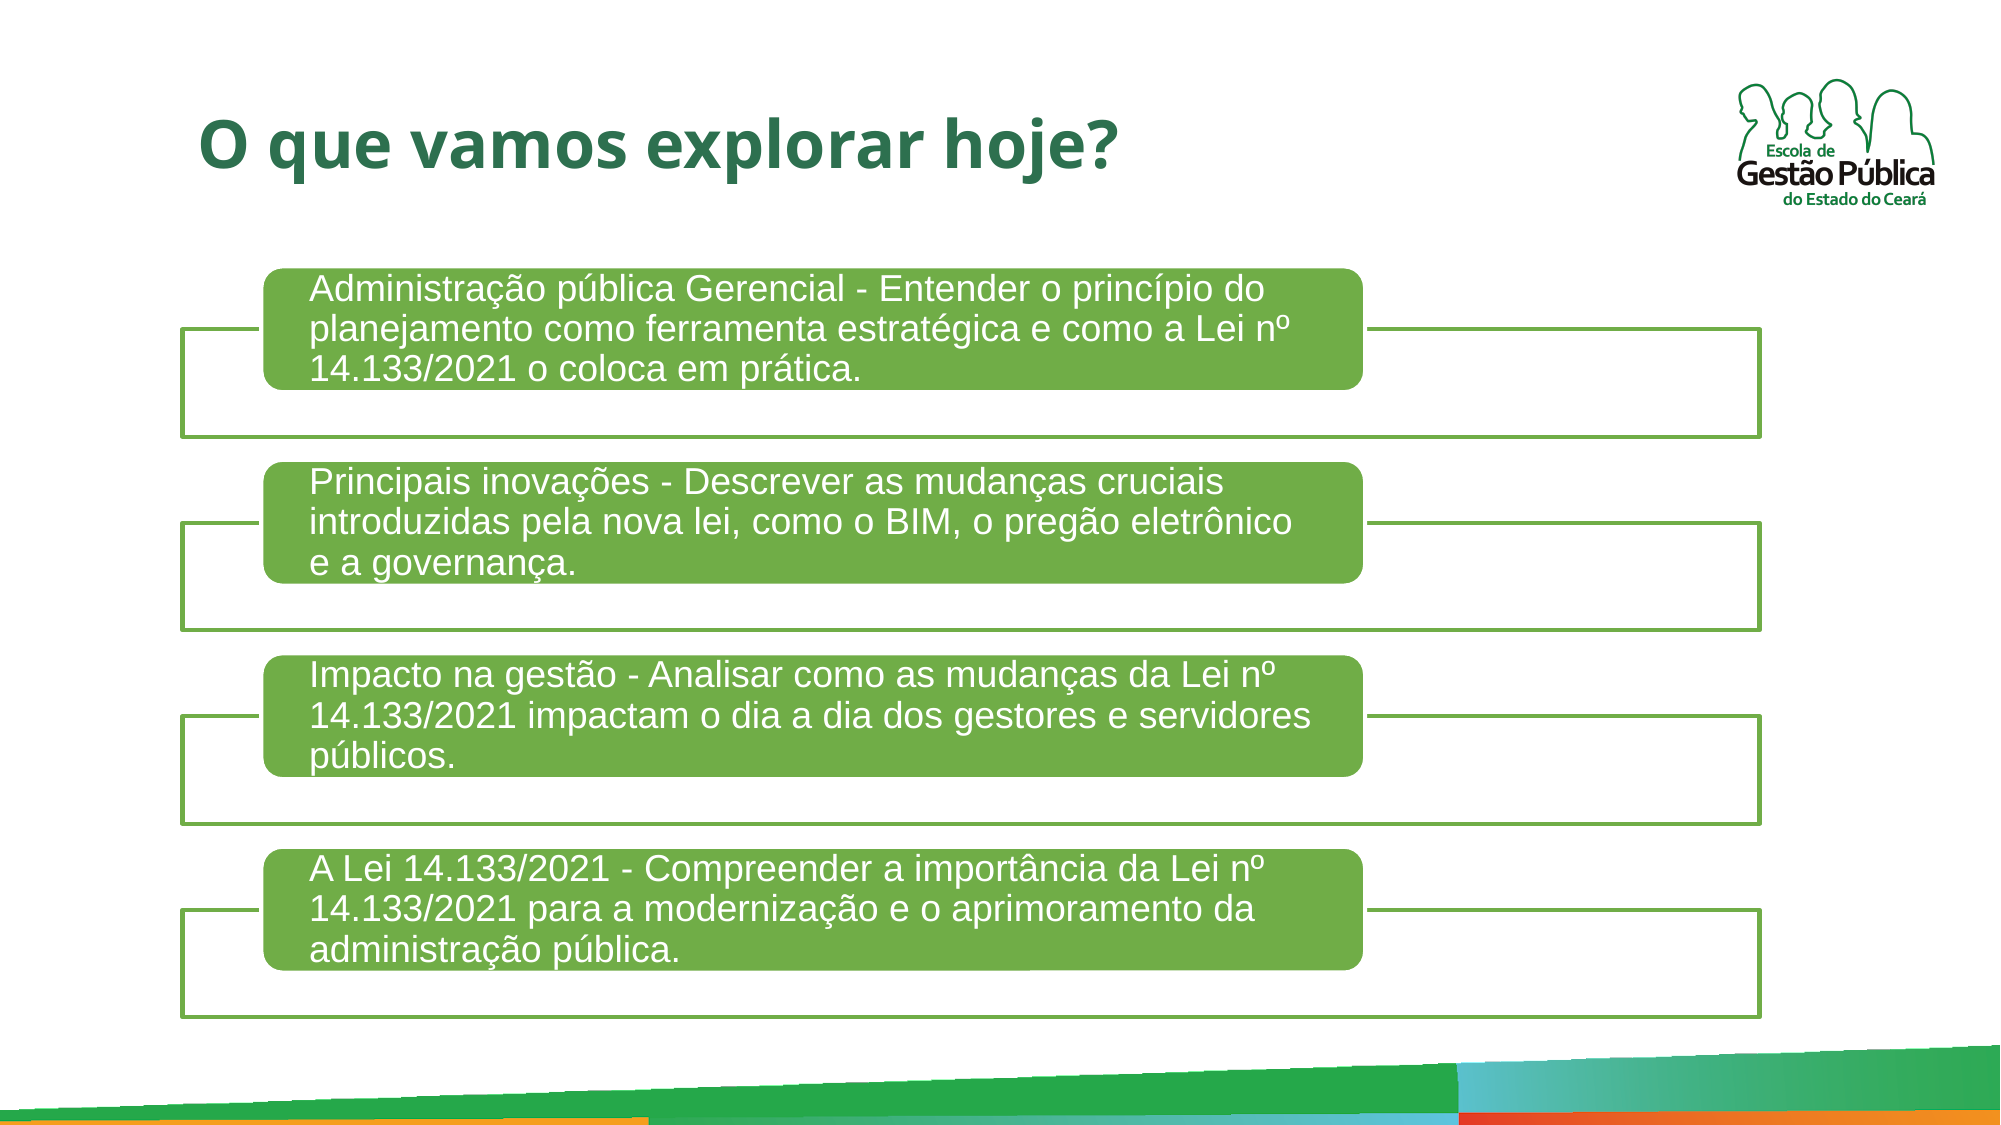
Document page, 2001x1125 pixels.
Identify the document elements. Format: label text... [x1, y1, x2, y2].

text_box Administração pública Gerencial - Entender o princípio do planejamento como ferramenta estratégica e como a Lei nº 14.133/2021 o coloca em prática. [267, 272, 1359, 387]
text_box A Lei 14.133/2021 - Compreender a importância da Lei nº 14.133/2021 para a modernização e o aprimoramento da administração pública. [267, 852, 1359, 967]
text_box [182, 465, 1760, 631]
text_box Principais inovações - Descrever as mudanças cruciais introduzidas pela nova lei, como o BIM, o pregão eletrônico e a governança. [267, 465, 1359, 580]
picture [1725, 31, 1947, 253]
text_box [268, 459, 1358, 465]
text_box [182, 852, 1760, 1018]
text_box [182, 266, 1760, 437]
text_box O que vamos explorar hoje? [182, 94, 1684, 190]
text_box [268, 846, 1358, 852]
text_box [182, 653, 1760, 824]
text_box Impacto na gestão - Analisar como as mudanças da Lei nº 14.133/2021 impactam o dia a dia dos gestores e servidores públicos. [267, 659, 1359, 773]
picture [0, 1045, 2000, 1125]
